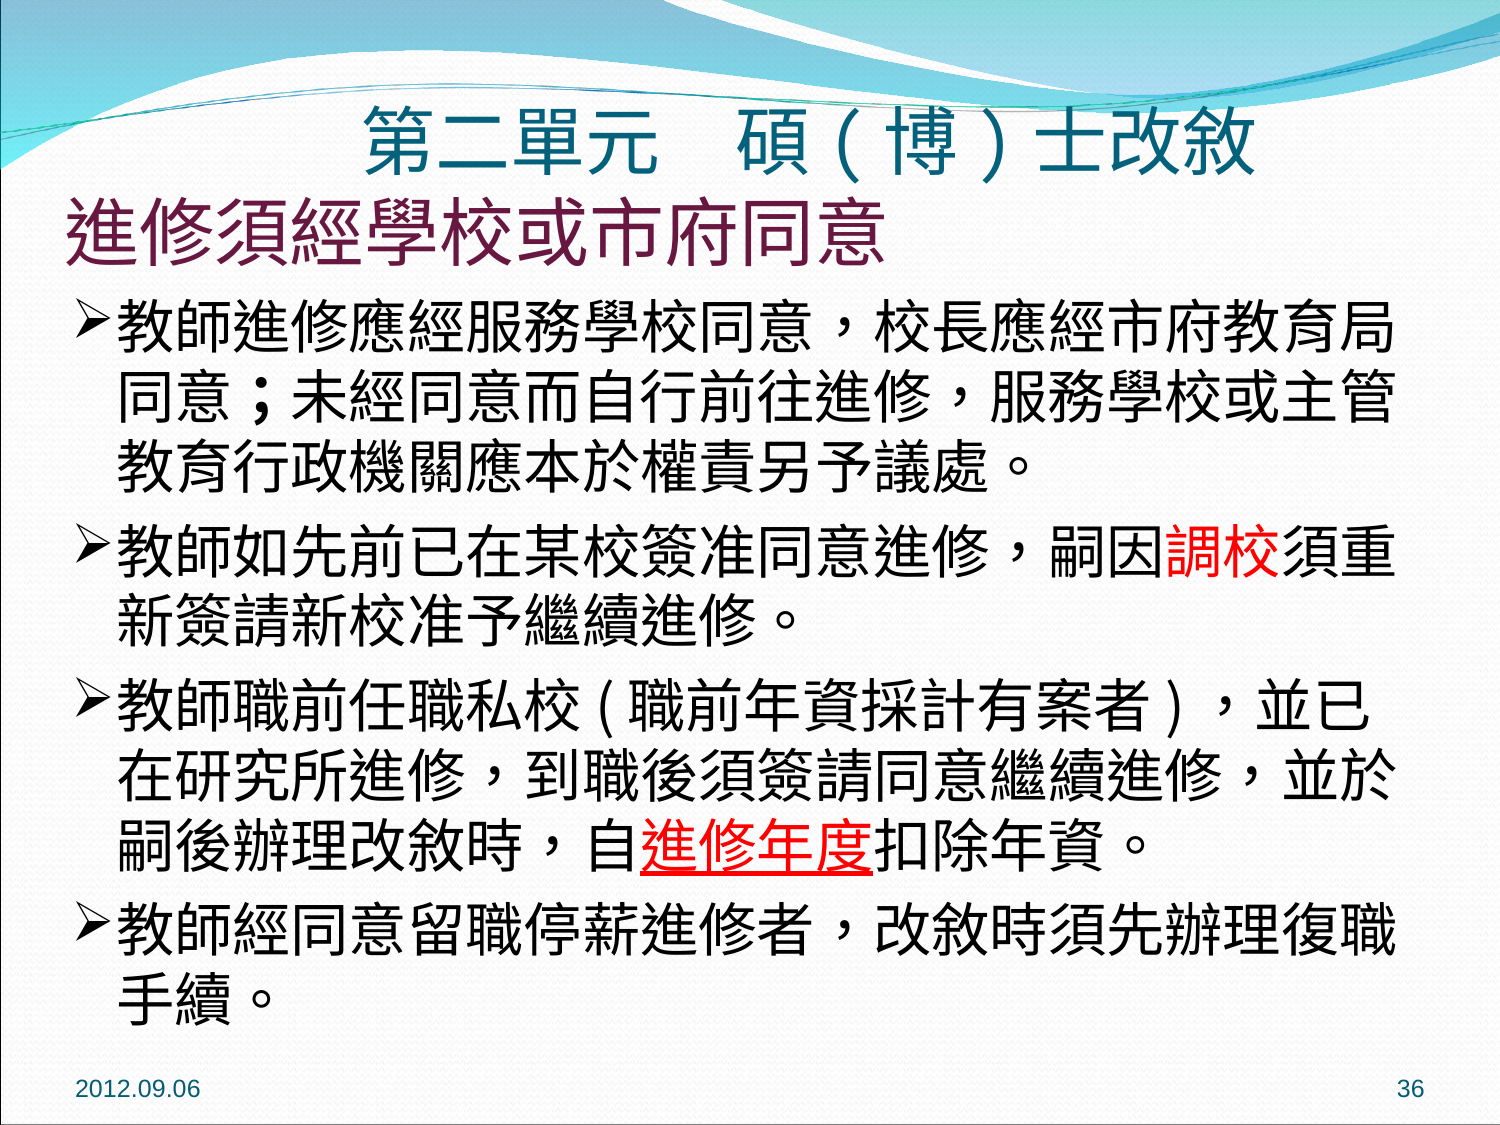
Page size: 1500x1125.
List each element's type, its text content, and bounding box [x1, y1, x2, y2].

list 教師進修應經服務學校同意，校長應經市府教育局同意；未經同意而自行前往進修，服務學校或主管教育行政機關應本於權責另予議處。 教師如先前已在某校簽准同意進修，嗣因調校須重新簽請新校准予繼續進修。 教師職前任職私校(職前年資採計有案者)，並已在研究所進修，到職後須簽請同意繼續進修，並於嗣後辦理改敘時，自進修年度扣除年資。 教師經同意留職停薪進修者，改敘時須先辦理復職手續。 [56, 283, 1444, 1047]
picture [0, 0, 1500, 1125]
title 進修須經學校或市府同意 [64, 172, 1340, 276]
text_box <number> [1299, 1042, 1426, 1103]
text_box 2012.09.06 [74, 1042, 426, 1103]
text_box 第二單元 碩(博)士改敘 [171, 34, 1447, 185]
